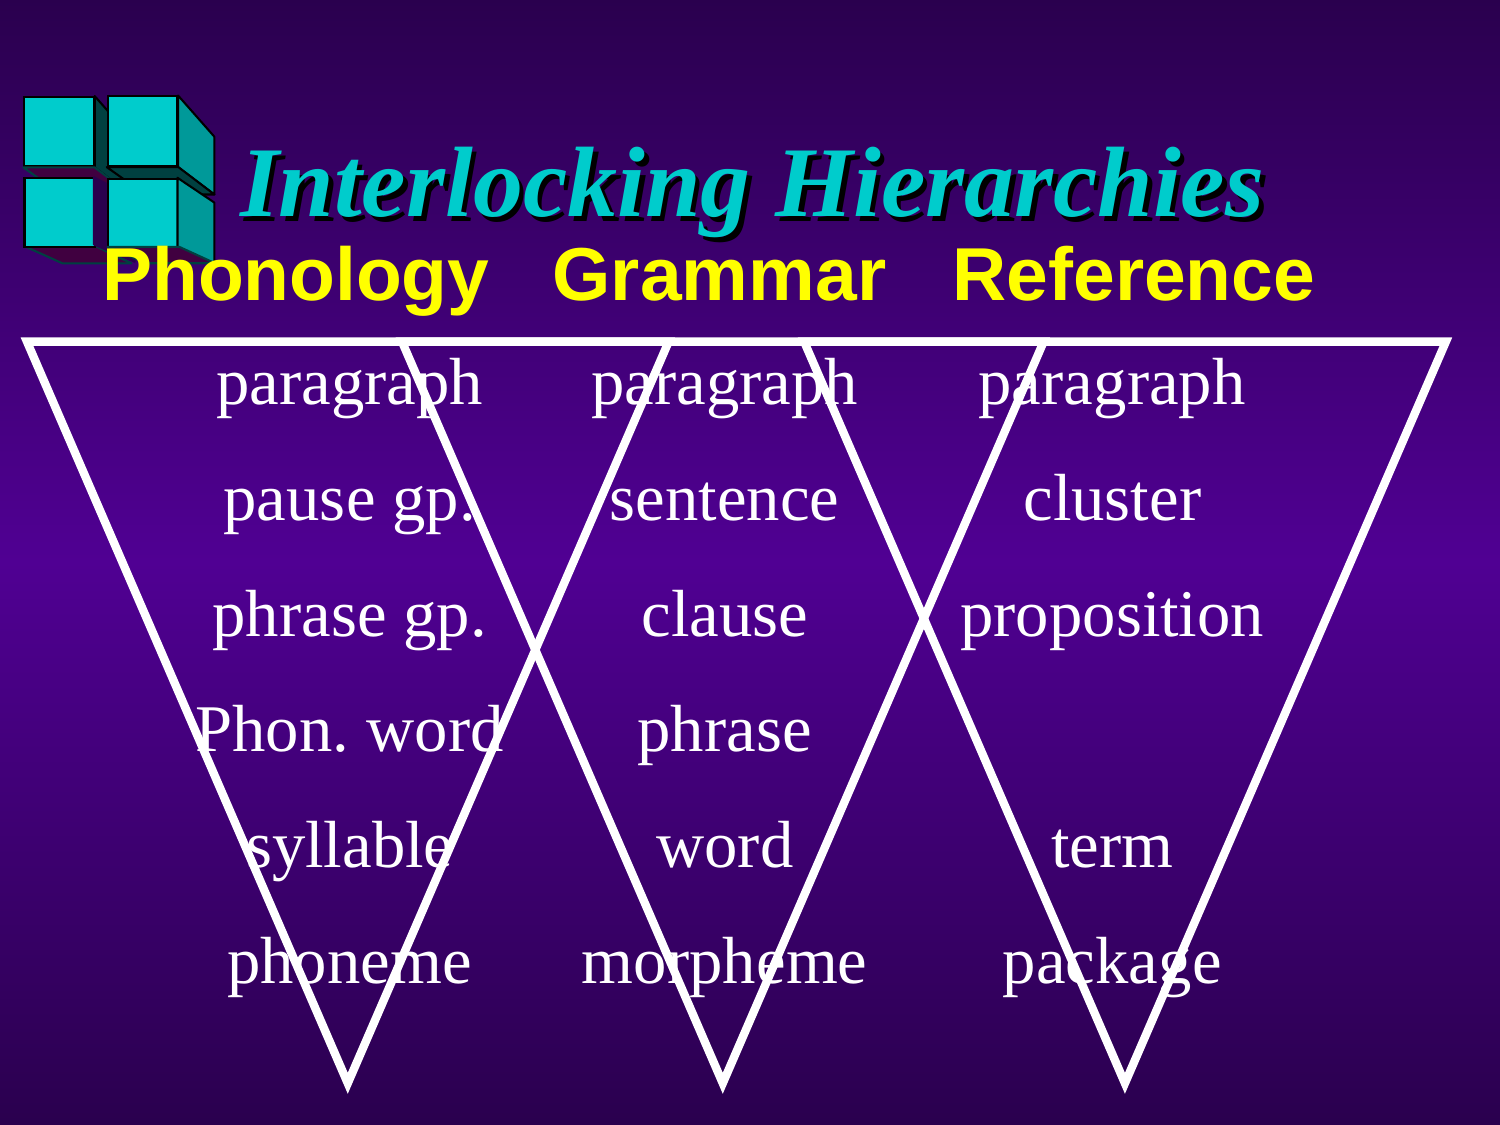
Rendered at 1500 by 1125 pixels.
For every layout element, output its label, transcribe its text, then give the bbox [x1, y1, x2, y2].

text_box paragraph cluster proposition term package [937, 337, 1288, 1006]
text_box paragraph sentence clause phrase word morpheme [549, 337, 900, 1006]
text_box Phonology [87, 224, 513, 325]
text_box paragraph pause gp. phrase gp. Phon. word syllable phoneme [174, 337, 525, 1006]
text_box paragraph sentence clause phrase word morpheme [549, 346, 661, 605]
text_box paragraph sentence clause phrase word morpheme [812, 346, 900, 550]
title Interlocking Hierarchies [224, 78, 1388, 288]
text_box Reference [937, 224, 1363, 325]
text_box Grammar [537, 224, 937, 325]
